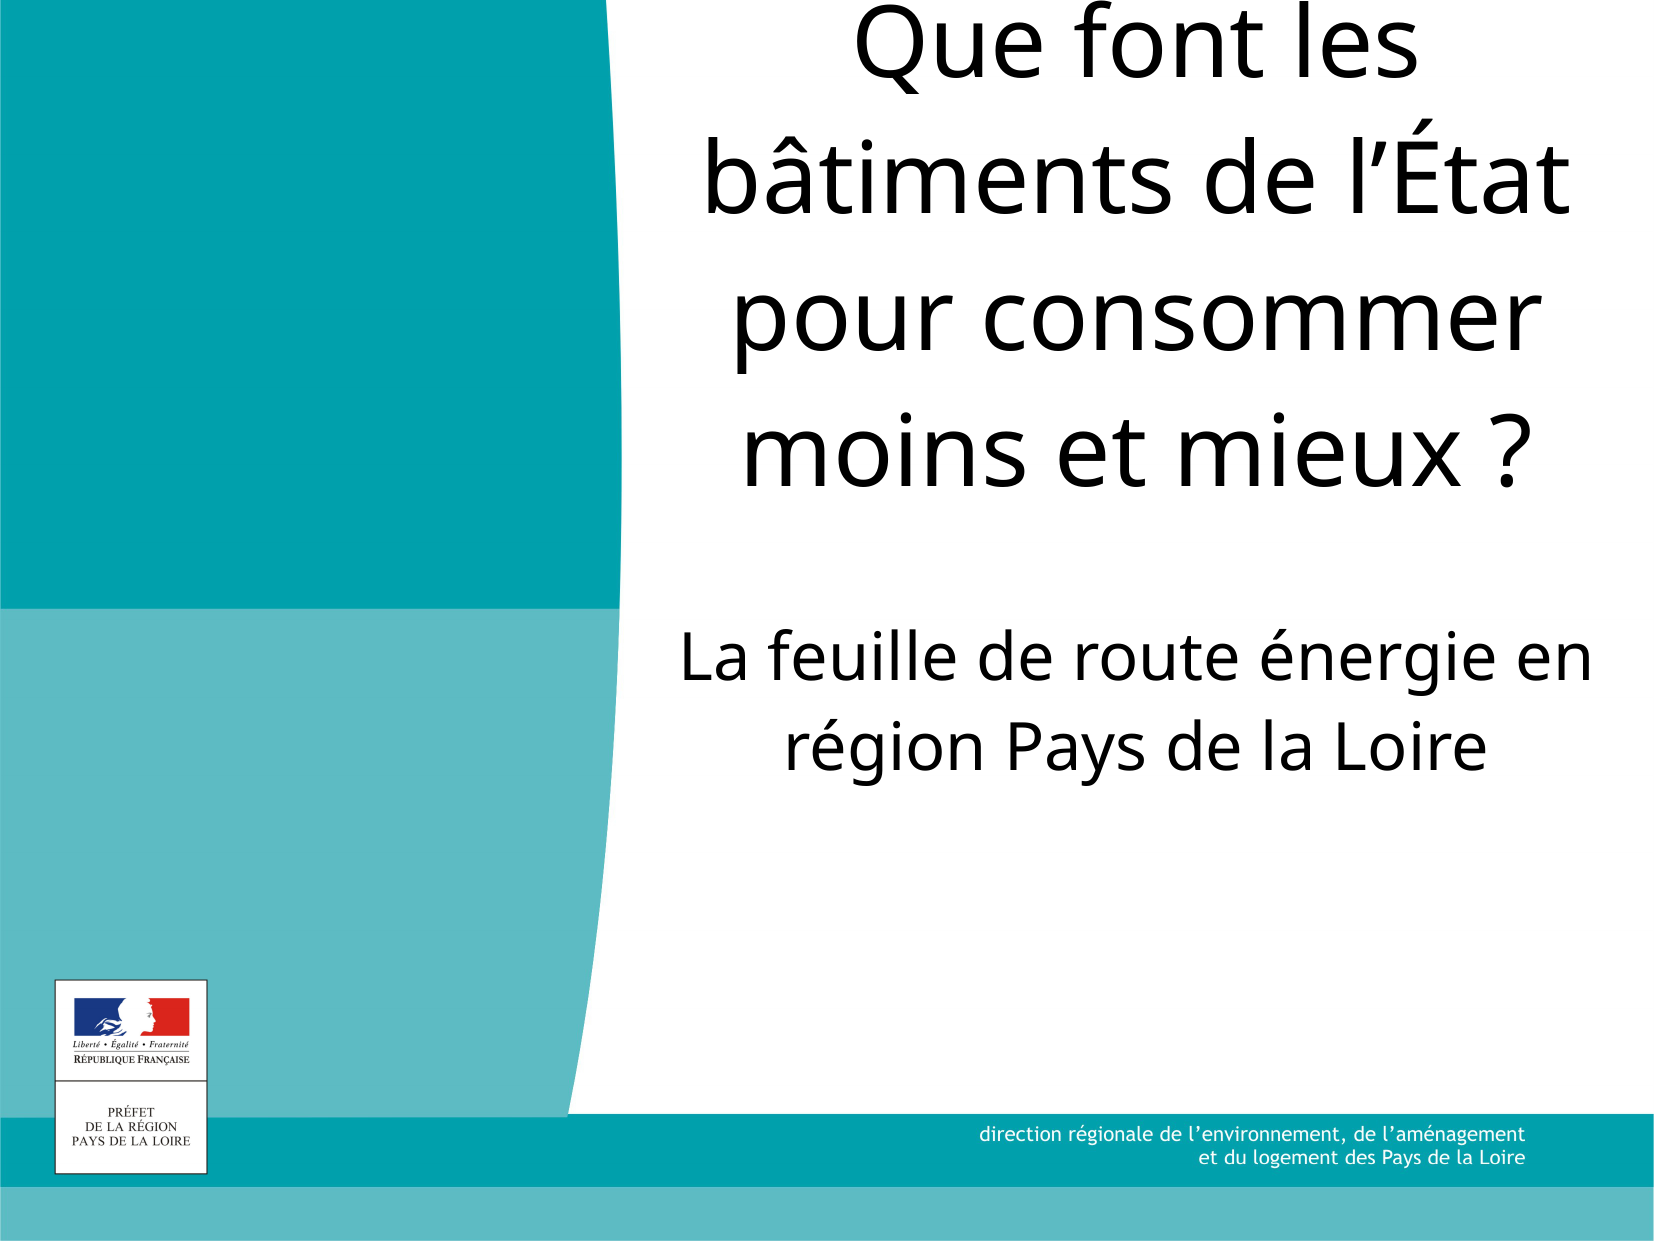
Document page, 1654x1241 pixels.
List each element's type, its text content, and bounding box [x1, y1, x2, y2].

title Que font les bâtiments de l’État pour consommer moins et mieux ? [649, 42, 1625, 297]
picture [0, 0, 1654, 1241]
subtitle La feuille de route énergie en région Pays de la Loire [649, 297, 1625, 1102]
